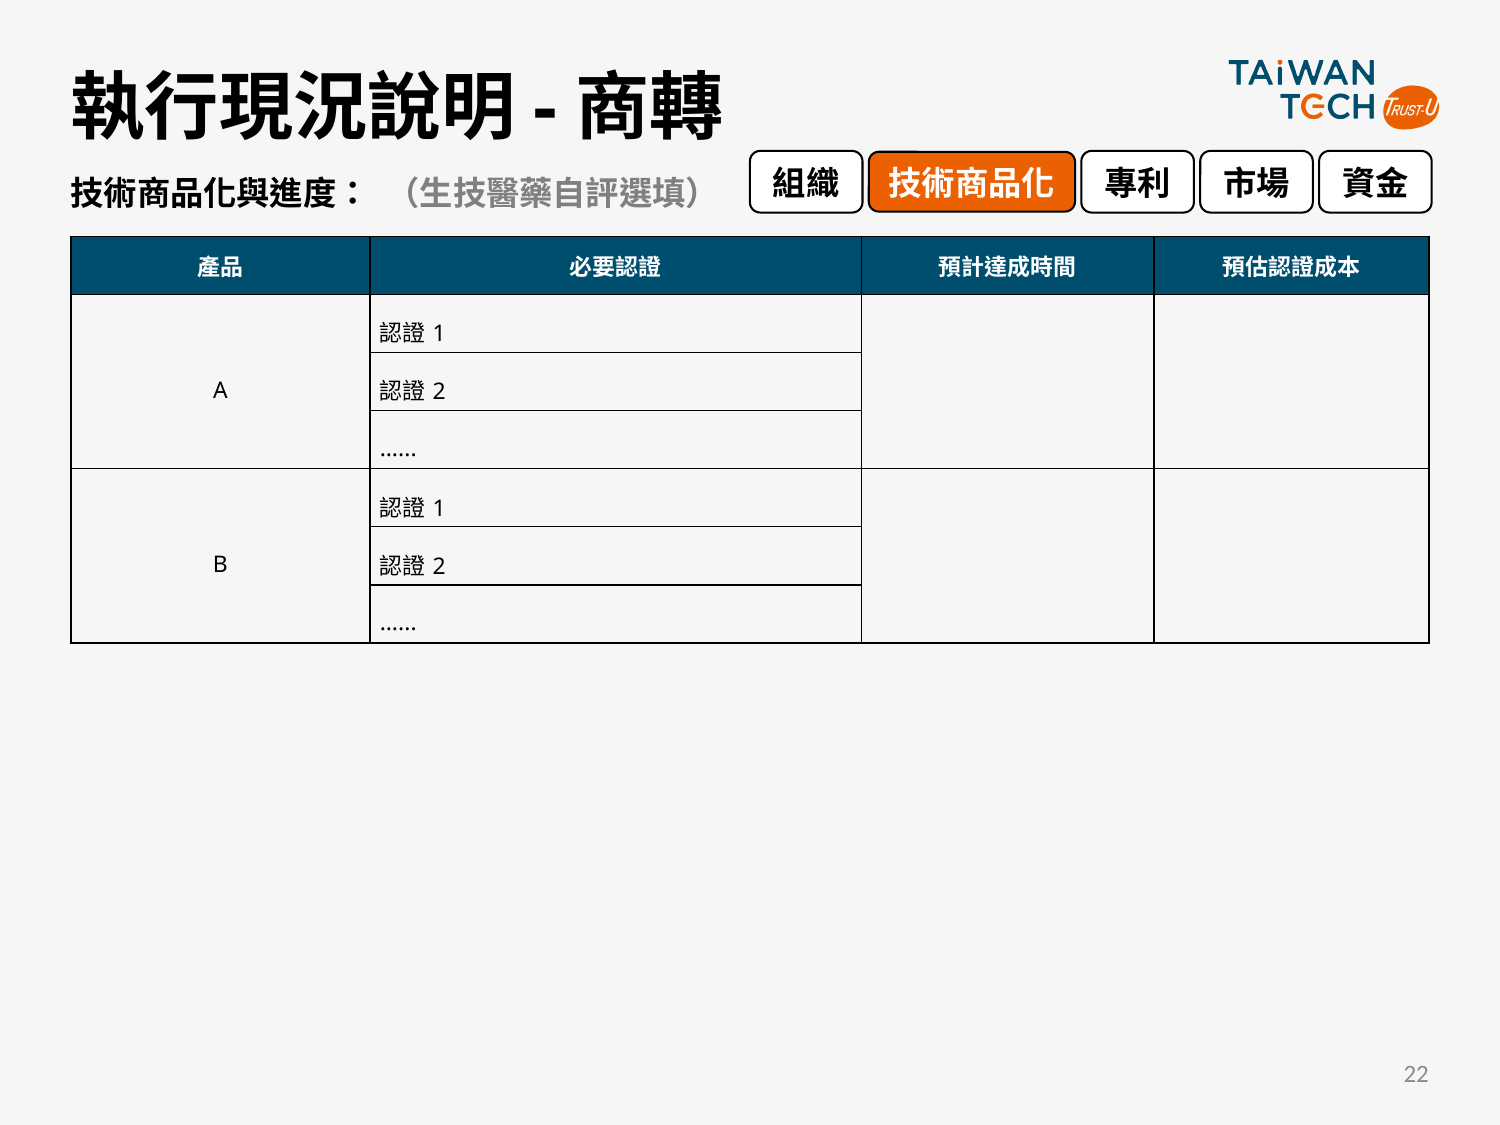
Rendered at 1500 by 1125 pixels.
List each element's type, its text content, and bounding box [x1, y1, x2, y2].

table_cell 認證1 [371, 469, 861, 526]
table_header 預估認證成本 [1155, 237, 1428, 294]
table_cell A [72, 295, 369, 468]
table_header 產品 [72, 237, 369, 294]
table_cell …... [371, 586, 861, 642]
table_cell 認證1 [371, 295, 861, 352]
text_box 技術商品化與進度： （生技醫藥自評選填） [55, 164, 1476, 220]
table_cell [862, 469, 1153, 642]
table_cell 認證2 [371, 527, 861, 584]
table_header 必要認證 [371, 237, 861, 294]
text_box 市場 [1200, 150, 1313, 164]
slide_number <編號> [1106, 1042, 1445, 1103]
text_box 技術商品化 [868, 151, 1076, 164]
table_header 預計達成時間 [862, 237, 1153, 294]
table_cell [1155, 295, 1428, 468]
title 執行現況說明-商轉 [55, 33, 1444, 156]
table_cell [862, 295, 1153, 468]
table_cell 認證2 [371, 353, 861, 410]
text_box 資金 [1319, 150, 1432, 164]
table_cell B [72, 469, 369, 642]
text_box 組織 [749, 150, 863, 164]
table_cell …... [371, 411, 861, 468]
table_cell [1155, 469, 1428, 642]
text_box 專利 [1081, 150, 1194, 164]
